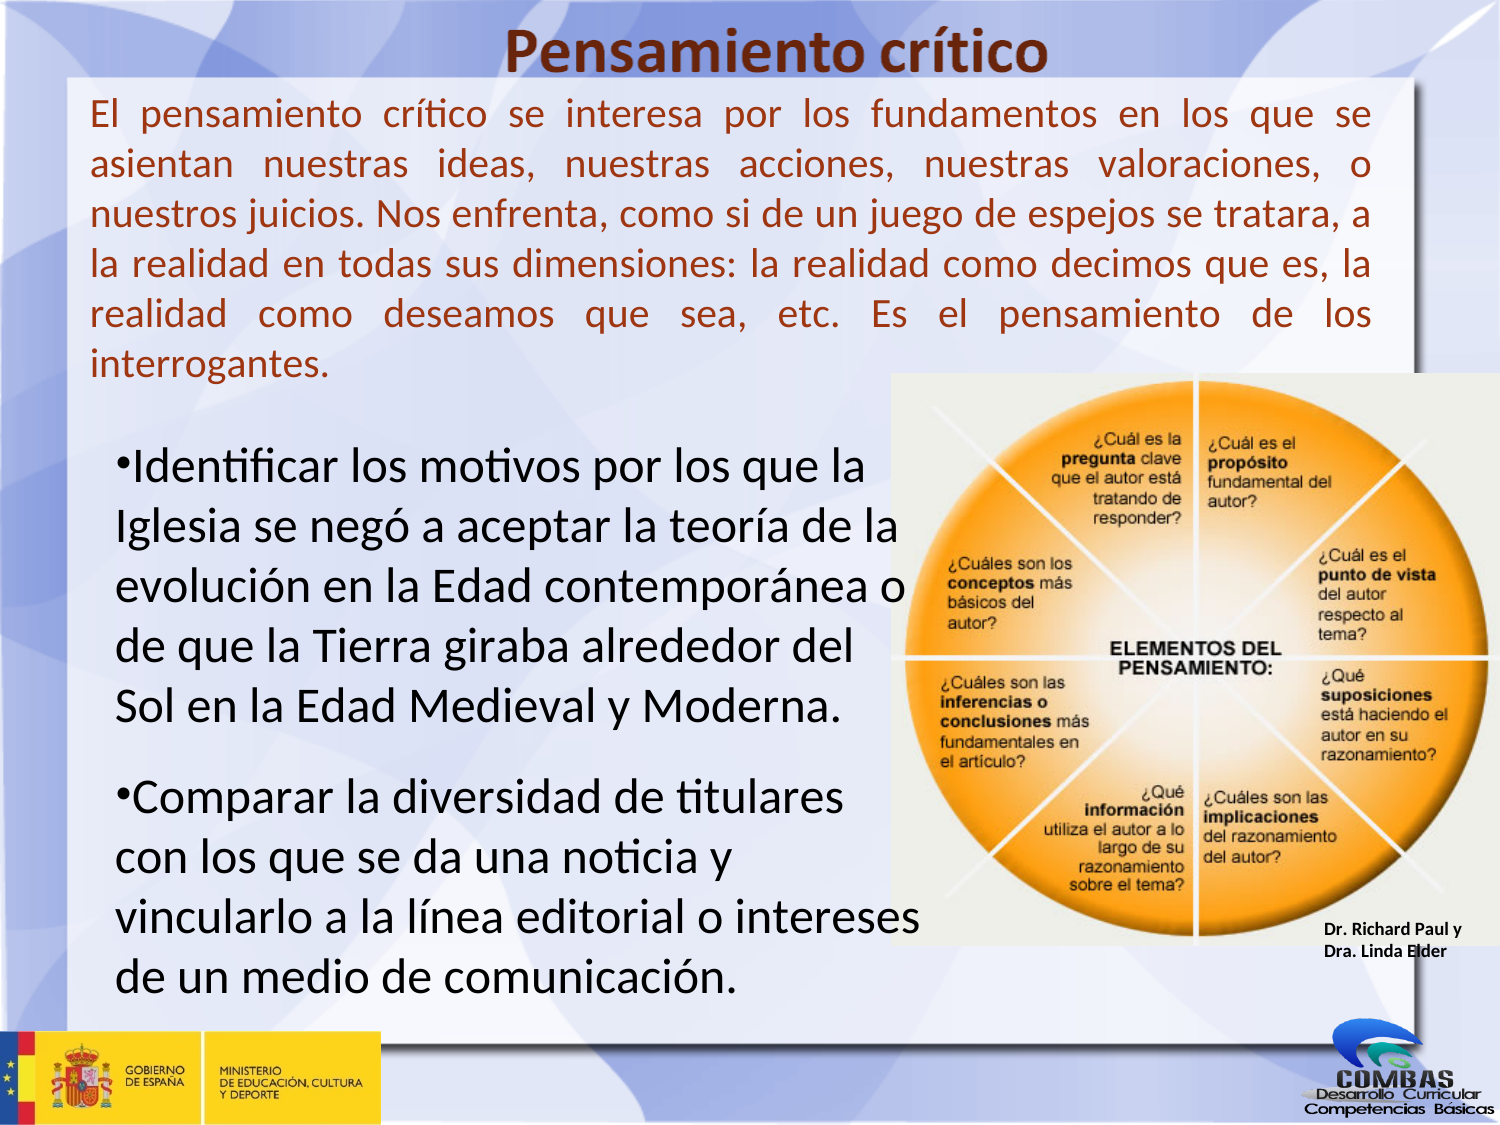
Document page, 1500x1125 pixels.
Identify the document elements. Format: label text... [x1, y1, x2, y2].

text_box El pensamiento crítico se interesa por los fundamentos en los que se asientan nuestras ideas, nuestras acciones, nuestras valoraciones, o nuestros juicios. Nos enfrenta, como si de un juego de espejos se tratara, a la realidad en todas sus dimensiones: la realidad como decimos que es, la realidad como deseamos que sea, etc. Es el pensamiento de los interrogantes. [74, 78, 1388, 394]
text_box Dr. Richard Paul y Dra. Linda Elder [1309, 908, 1500, 970]
text_box Identificar los motivos por los que la Iglesia se negó a aceptar la teoría de la evolución en la Edad contemporánea o de que la Tierra giraba alrededor del Sol en la Edad Medieval y Moderna. Comparar la diversidad de titulares con los que se da una noticia y vincularlo a la línea editorial o intereses de un medio de comunicación. [99, 425, 938, 1012]
picture [0, 0, 1500, 1125]
